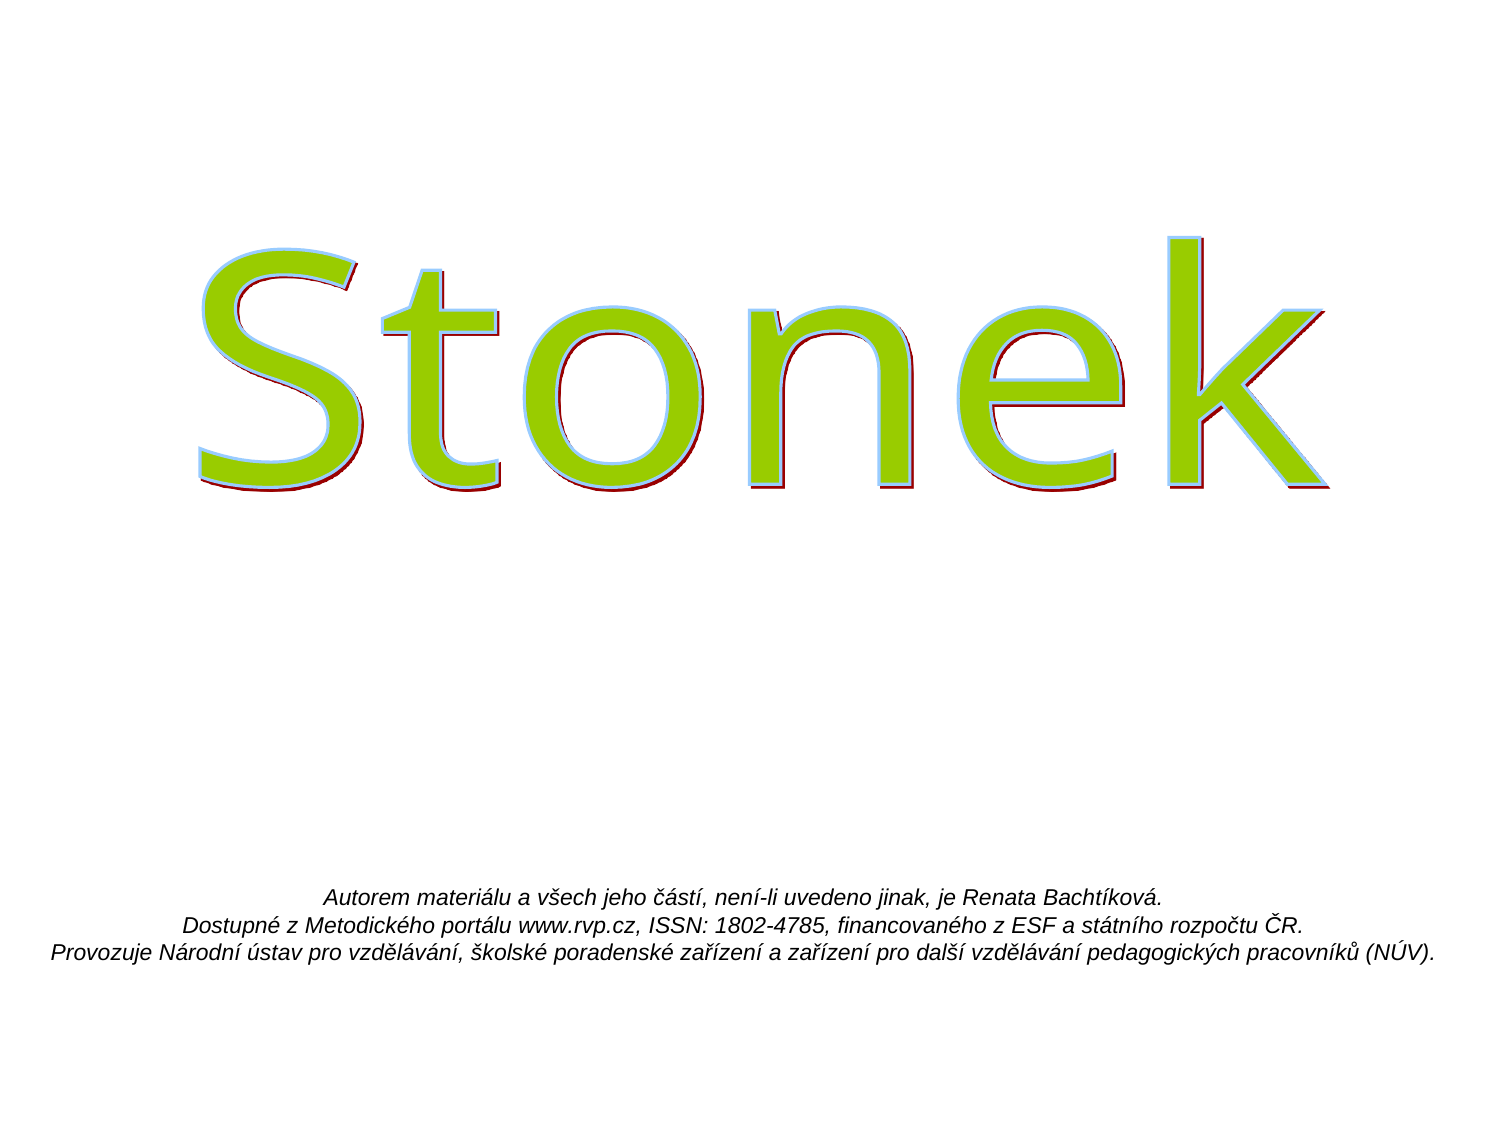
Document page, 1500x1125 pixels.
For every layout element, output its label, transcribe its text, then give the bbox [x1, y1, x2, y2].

text_box Stonek [749, 306, 910, 485]
text_box Stonek [958, 306, 1121, 488]
text_box Stonek [200, 249, 361, 488]
text_box Stonek [524, 306, 701, 488]
text_box Stonek [382, 270, 497, 488]
text_box Stonek [1168, 237, 1325, 485]
text_box Autorem materiálu a všech jeho částí, není-li uvedeno jinak, je Renata Bachtíková. Dostupné z Metodického portálu www.rvp.cz, ISSN: 1802-4785, financovaného z ESF a státního rozpočtu ČR. Provozuje Národní ústav pro vzdělávání, školské poradenské zařízení a zařízení pro další vzdělávání pedagogických pracovníků (NÚV). [24, 875, 1463, 973]
